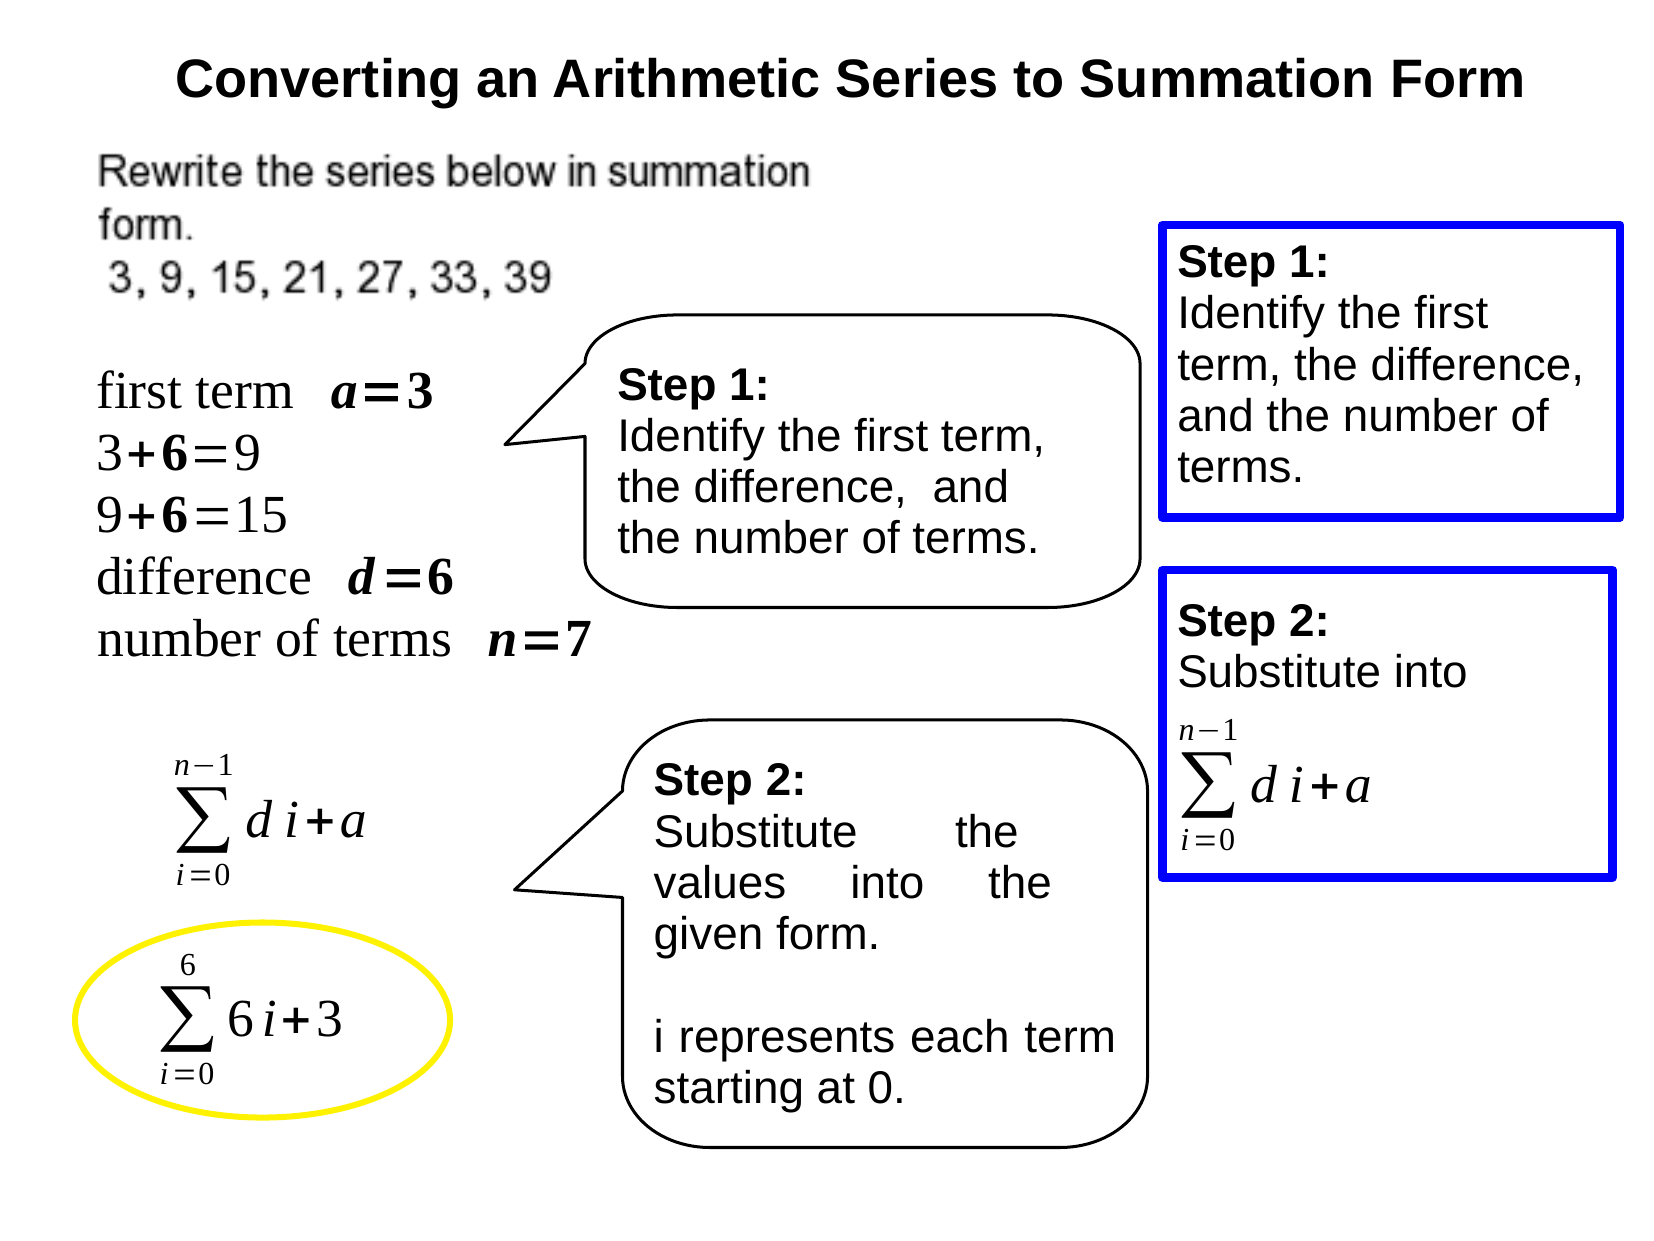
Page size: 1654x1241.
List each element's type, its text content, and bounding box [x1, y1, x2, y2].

text_box Step 1: Identify the first term, the difference, and the number of terms. [504, 314, 1141, 608]
text_box Converting an Arithmetic Series to Summation Form [135, 41, 1568, 238]
text_box Step 1: Identify the first term, the difference, and the number of terms. Step 2: Substitute into [1167, 229, 1616, 513]
chart [150, 947, 349, 1092]
chart [166, 748, 376, 893]
picture [97, 134, 888, 320]
chart [90, 360, 601, 729]
chart [1171, 712, 1380, 857]
text_box Step 2: Substitute the values into the given form. i represents each term starting at 0. [514, 719, 1148, 1148]
text_box Step 1: Identify the first term, the difference, and the number of terms. Step 2: Substitute into [1167, 574, 1608, 873]
text_box Step 1: Identify the first term, the difference, and the number of terms. Step 2: Substitute into [1162, 522, 1621, 1221]
